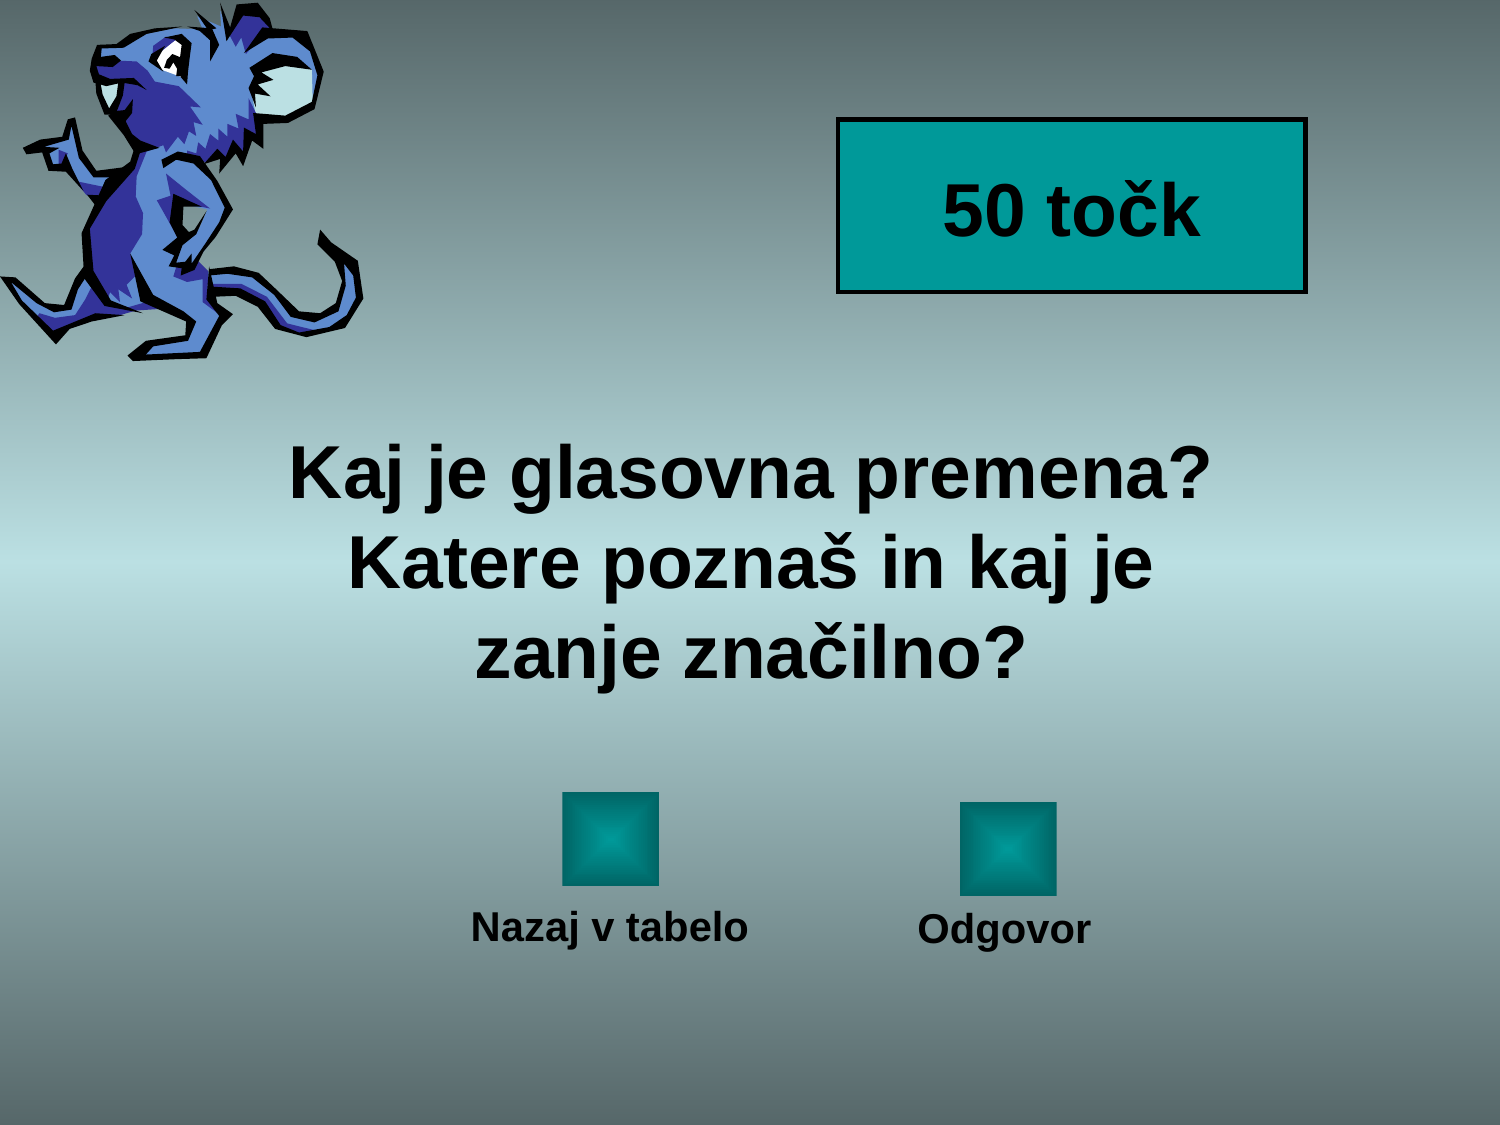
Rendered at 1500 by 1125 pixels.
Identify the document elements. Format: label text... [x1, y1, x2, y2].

text_box [960, 802, 1057, 896]
text_box 50 točk [837, 119, 1306, 293]
title Kaj je glasovna premena? Katere poznaš in kaj je zanje značilno? [231, 417, 1272, 700]
text_box Odgovor [859, 894, 1150, 959]
text_box Nazaj v tabelo [435, 892, 784, 958]
text_box [562, 792, 659, 886]
